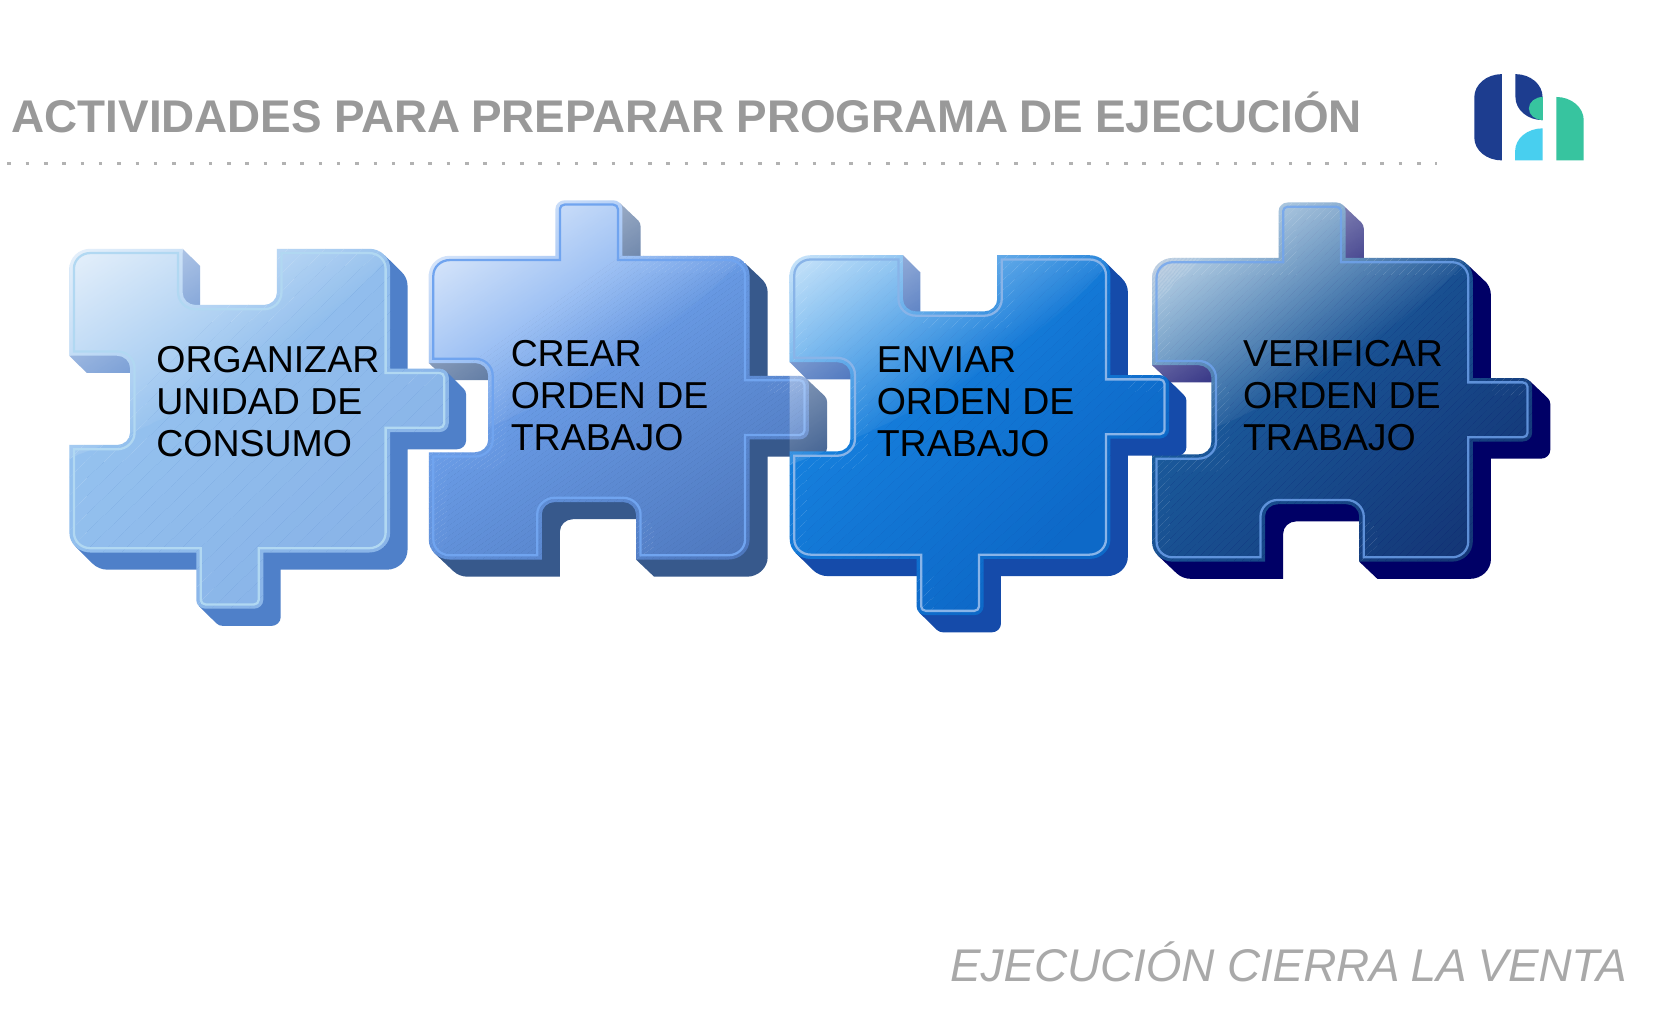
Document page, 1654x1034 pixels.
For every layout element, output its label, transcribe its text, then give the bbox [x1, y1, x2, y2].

picture [1474, 74, 1584, 91]
text_box ACTIVIDADES PARA PREPARAR PROGRAMA DE EJECUCIÓN [11, 91, 1654, 213]
picture [23, 177, 1583, 655]
text_box ENVIAR ORDEN DE TRABAJO [862, 330, 1134, 472]
text_box ORGANIZAR UNIDAD DE CONSUMO [141, 330, 414, 472]
text_box CREAR ORDEN DE TRABAJO [496, 324, 768, 466]
text_box VERIFICAR ORDEN DE TRABAJO [1228, 324, 1501, 466]
text_box EJECUCIÓN CIERRA LA VENTA [248, 933, 1642, 1034]
